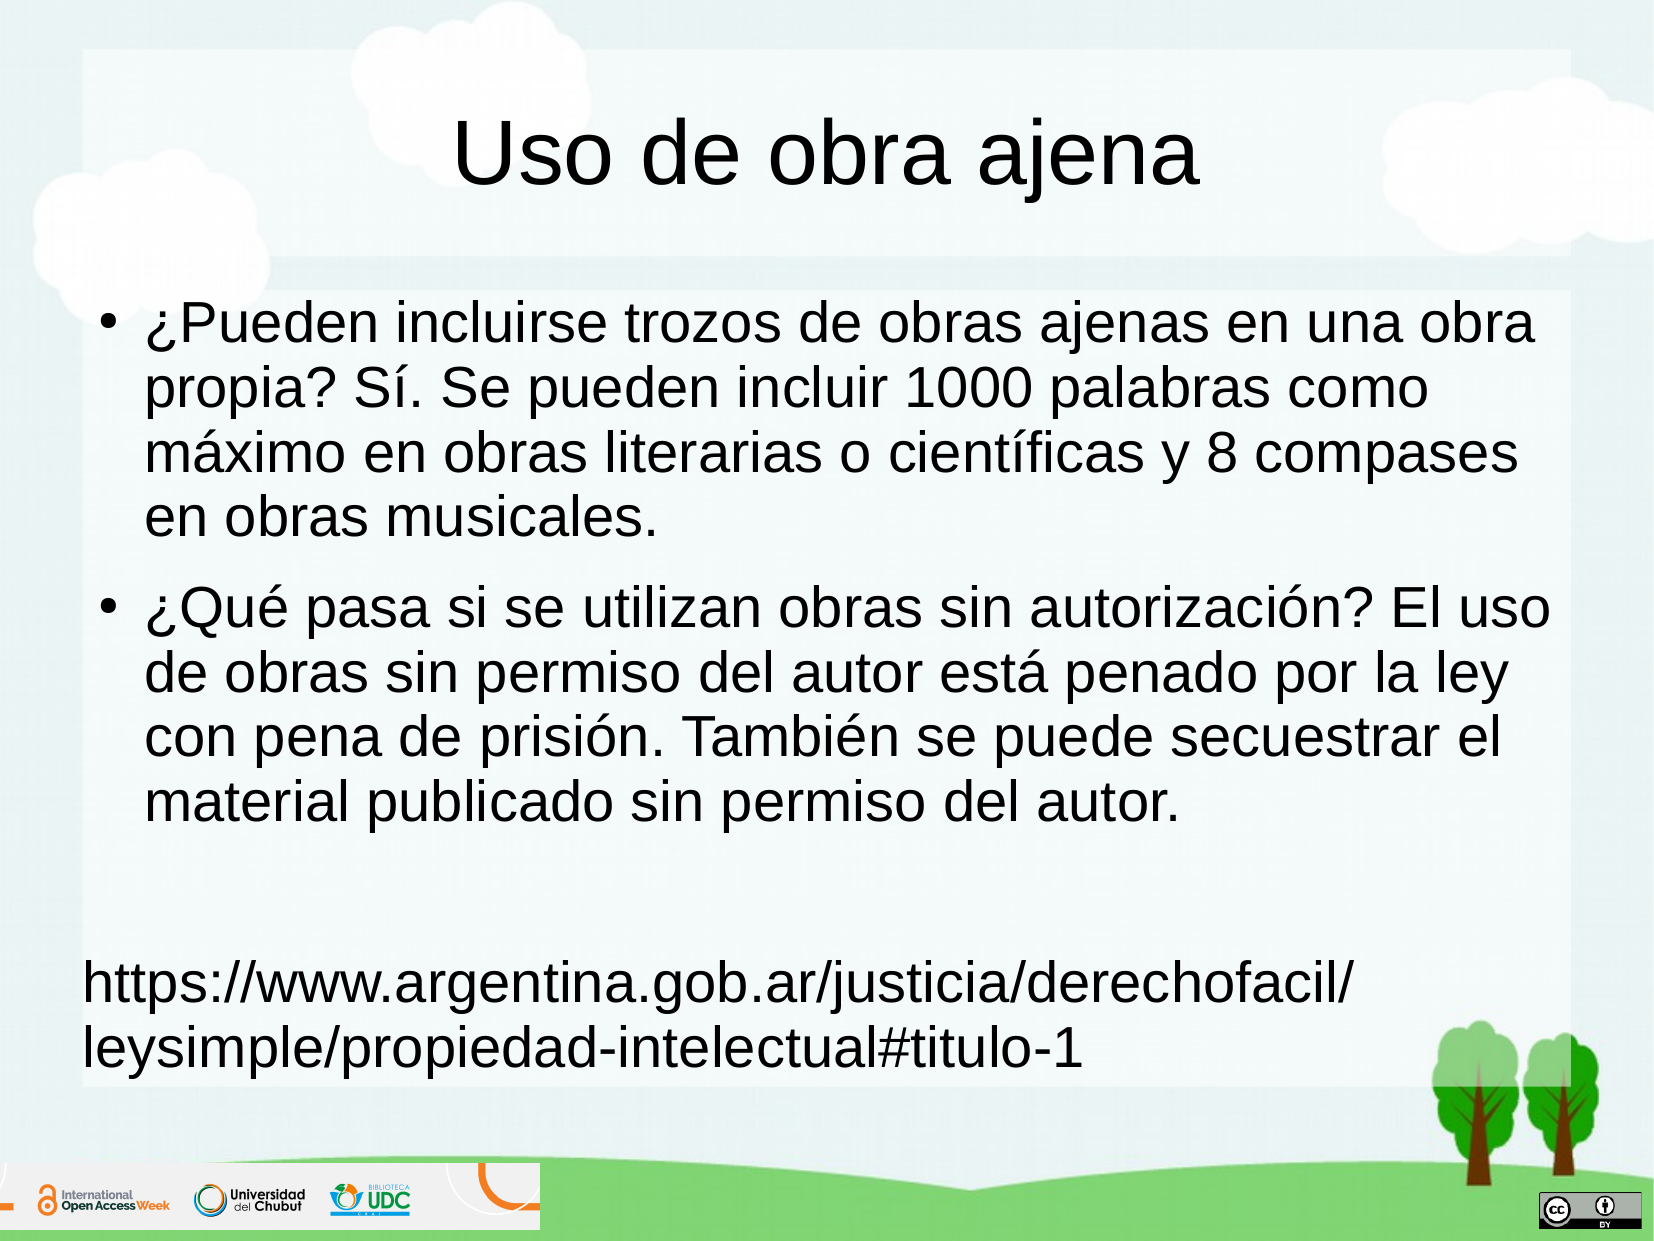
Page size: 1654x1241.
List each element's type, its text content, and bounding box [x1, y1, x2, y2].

title Uso de obra ajena [82, 49, 1571, 257]
picture [0, 0, 1654, 1241]
list ¿Pueden incluirse trozos de obras ajenas en una obra propia? Sí. Se pueden incluir 1000 palabras como máximo en obras literarias o científicas y 8 compases en obras musicales. ¿Qué pasa si se utilizan obras sin autorización? El uso de obras sin permiso del autor está penado por la ley con pena de prisión. También se puede secuestrar el material publicado sin permiso del autor. https://www.argentina.gob.ar/justicia/derechofacil/leysimple/propiedad-intelectual#titulo-1 [82, 290, 1571, 1087]
